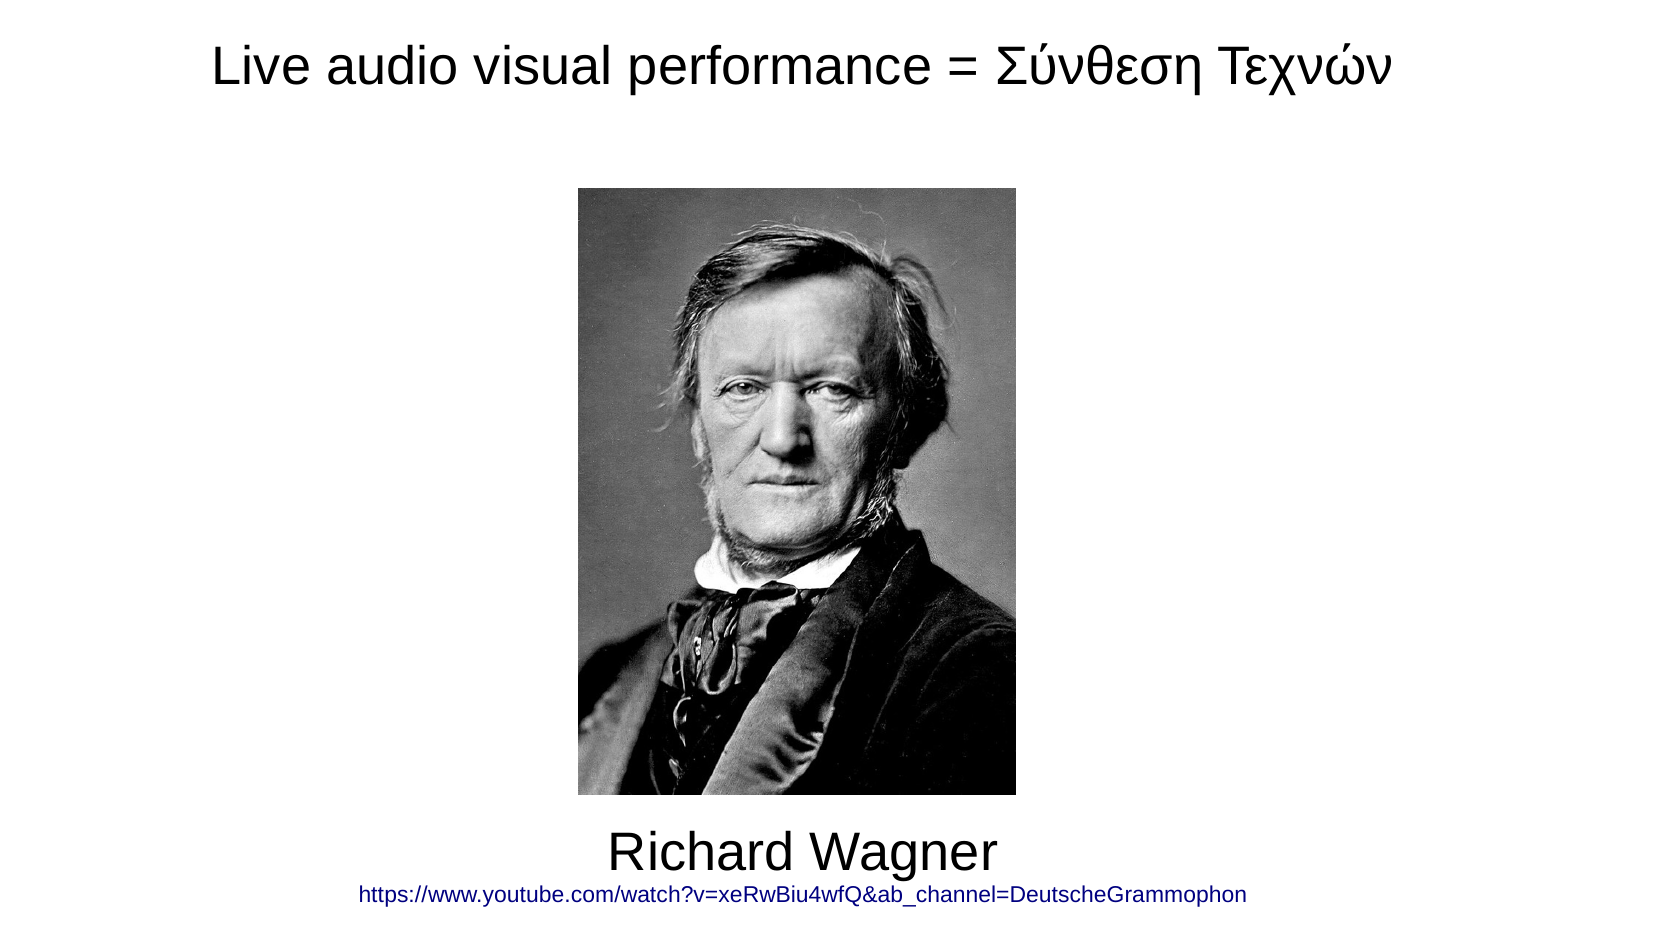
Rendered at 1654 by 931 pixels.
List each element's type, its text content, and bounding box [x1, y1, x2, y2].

picture [578, 188, 1016, 795]
title Live audio visual performance = Σύνθεση Τεχνών Richard Wagner https://www.youtube.com/watch?v=xeRwBiu4wfQ&ab_channel=DeutscheGrammophon [59, 35, 1548, 931]
